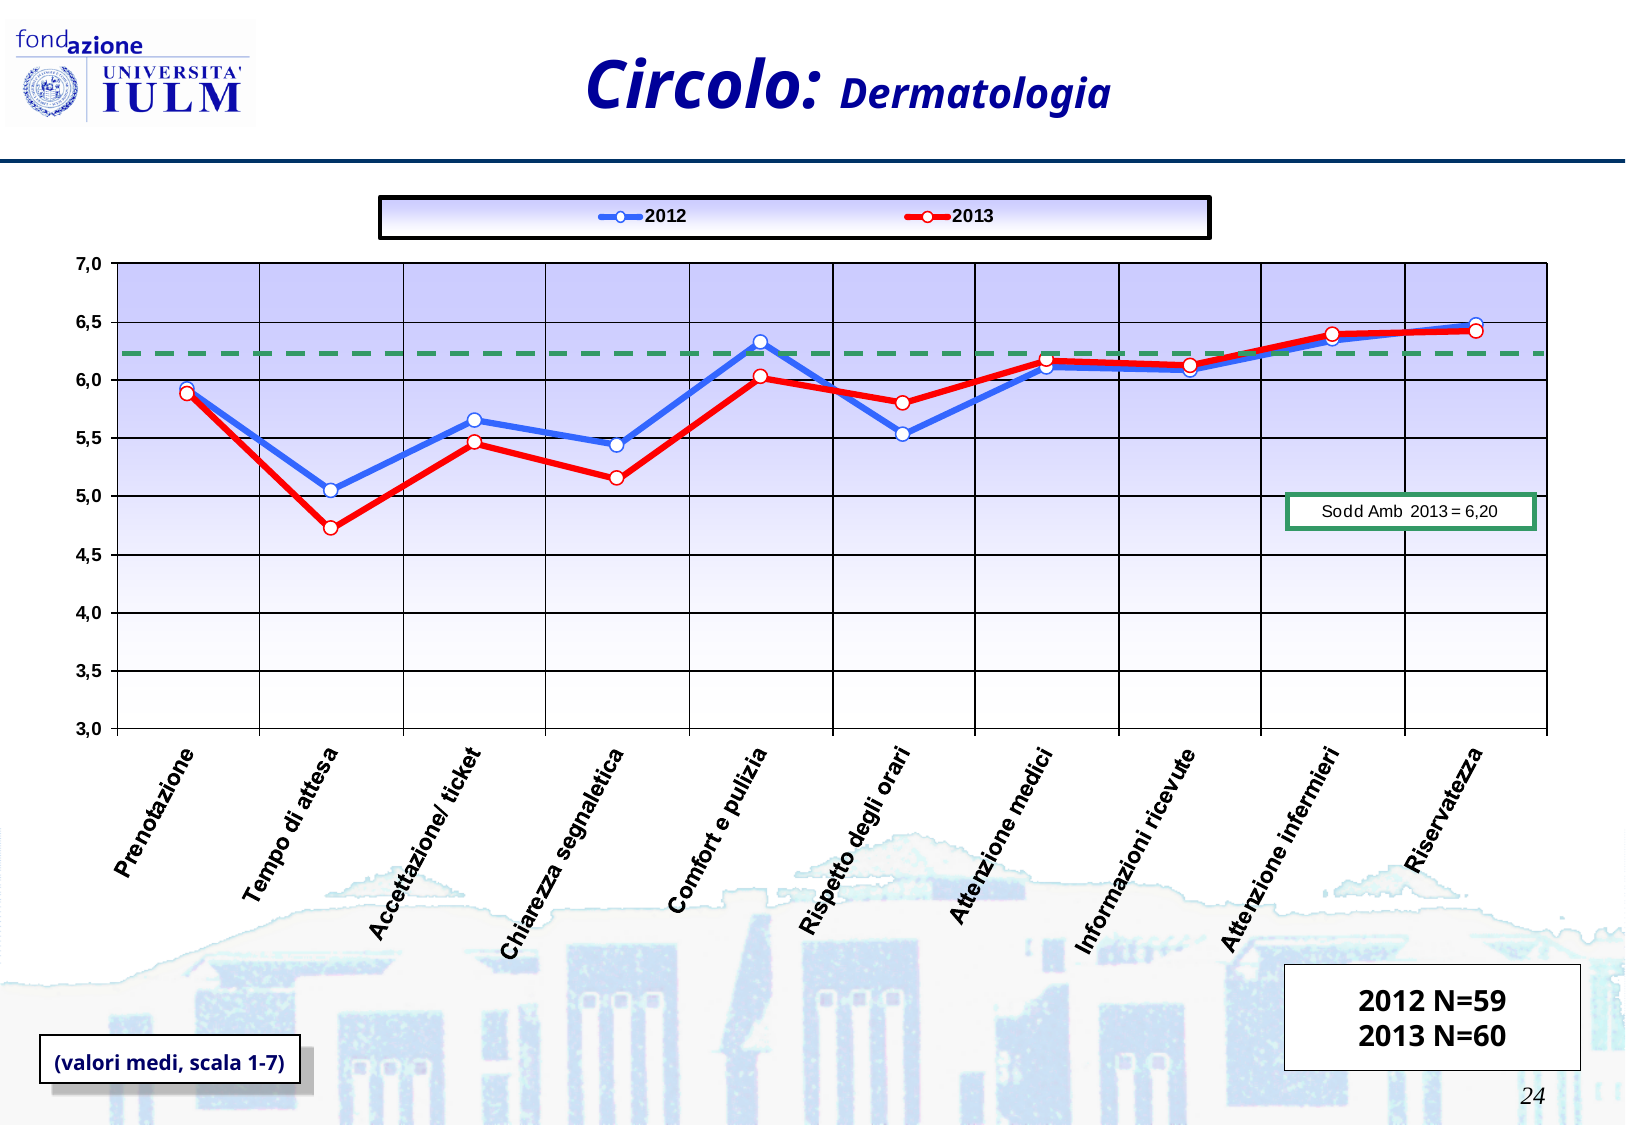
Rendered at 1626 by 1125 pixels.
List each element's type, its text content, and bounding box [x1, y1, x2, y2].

text_box (valori medi, scala 1-7) [39, 1034, 300, 1083]
text_box Circolo: Dermatologia [304, 18, 1392, 144]
picture [46, 184, 1564, 1125]
picture [5, 19, 256, 127]
text_box 2012 N=59 2013 N=60 [1284, 964, 1581, 1071]
